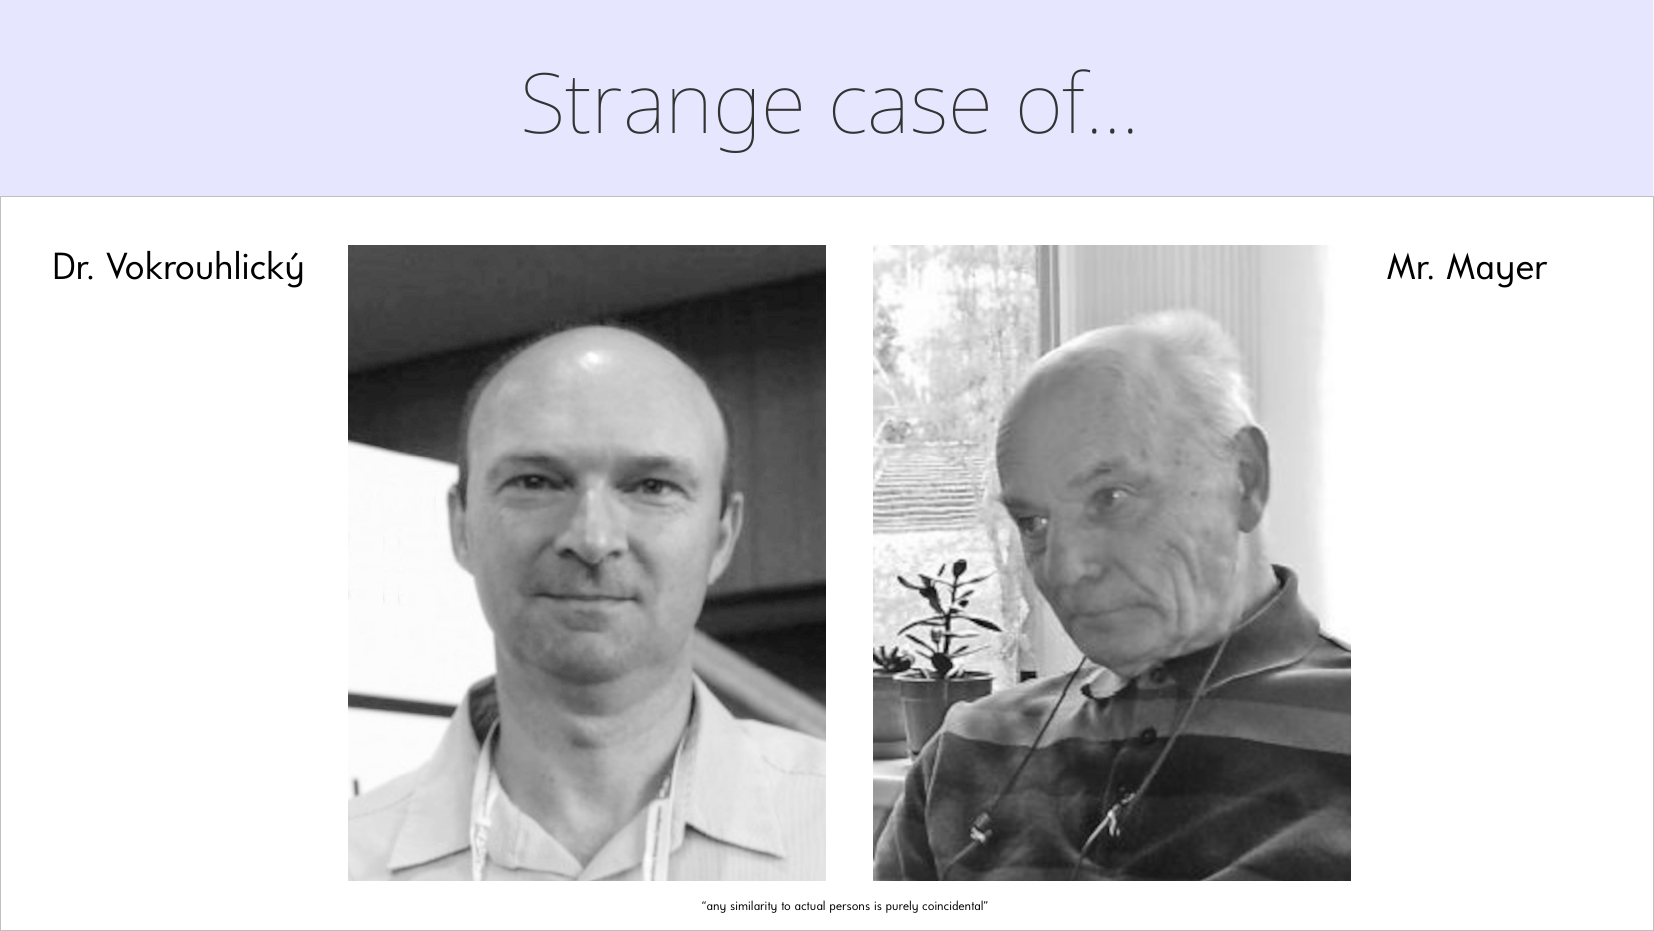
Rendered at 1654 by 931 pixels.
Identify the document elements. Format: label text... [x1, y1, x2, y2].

text_box Dr. Vokrouhlický [37, 236, 320, 340]
title Strange case of... [124, 23, 1537, 179]
text_box Mr. Mayer [1372, 236, 1587, 296]
picture [348, 245, 826, 881]
picture [873, 245, 1351, 881]
text_box “any similarity to actual persons is purely coincidental” [686, 891, 1066, 922]
